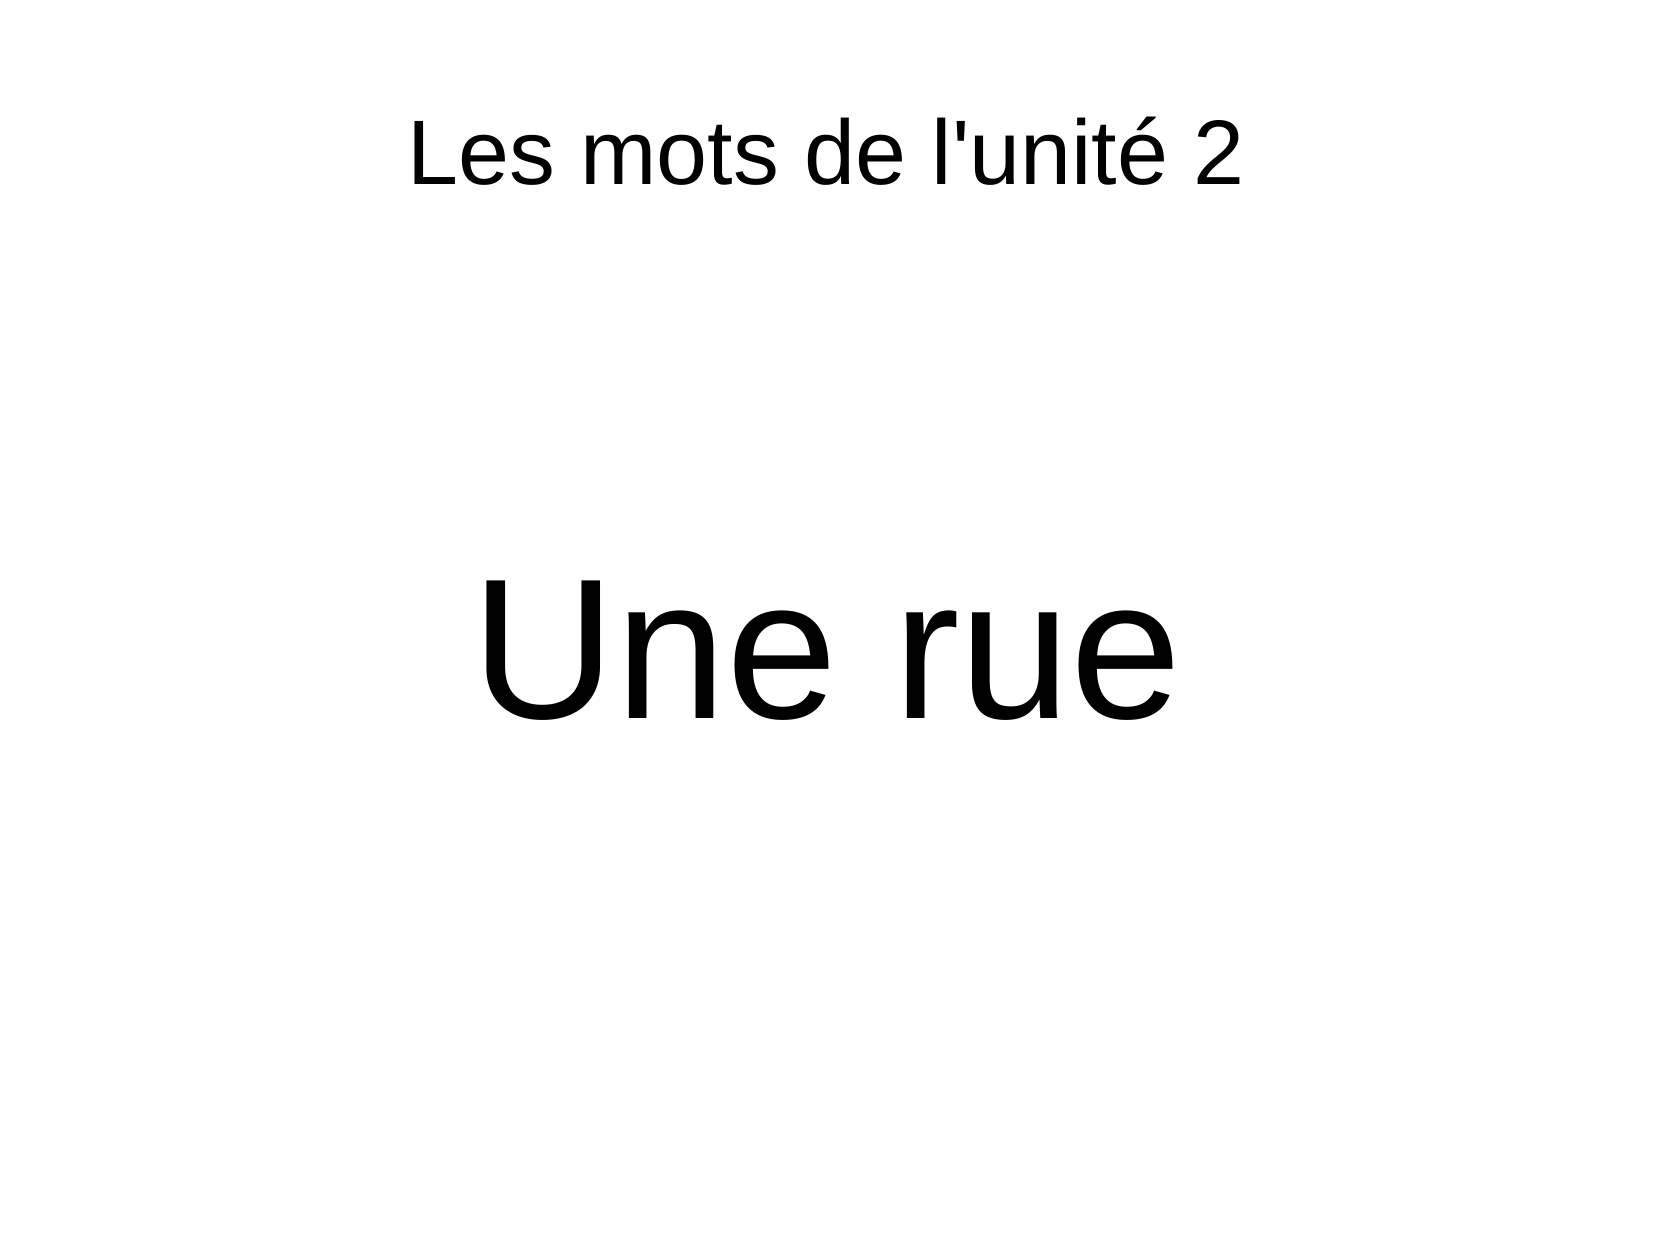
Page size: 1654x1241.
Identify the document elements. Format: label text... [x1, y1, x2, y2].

subtitle Une rue [82, 290, 1571, 1010]
title Les mots de l'unité 2 [82, 49, 1571, 257]
